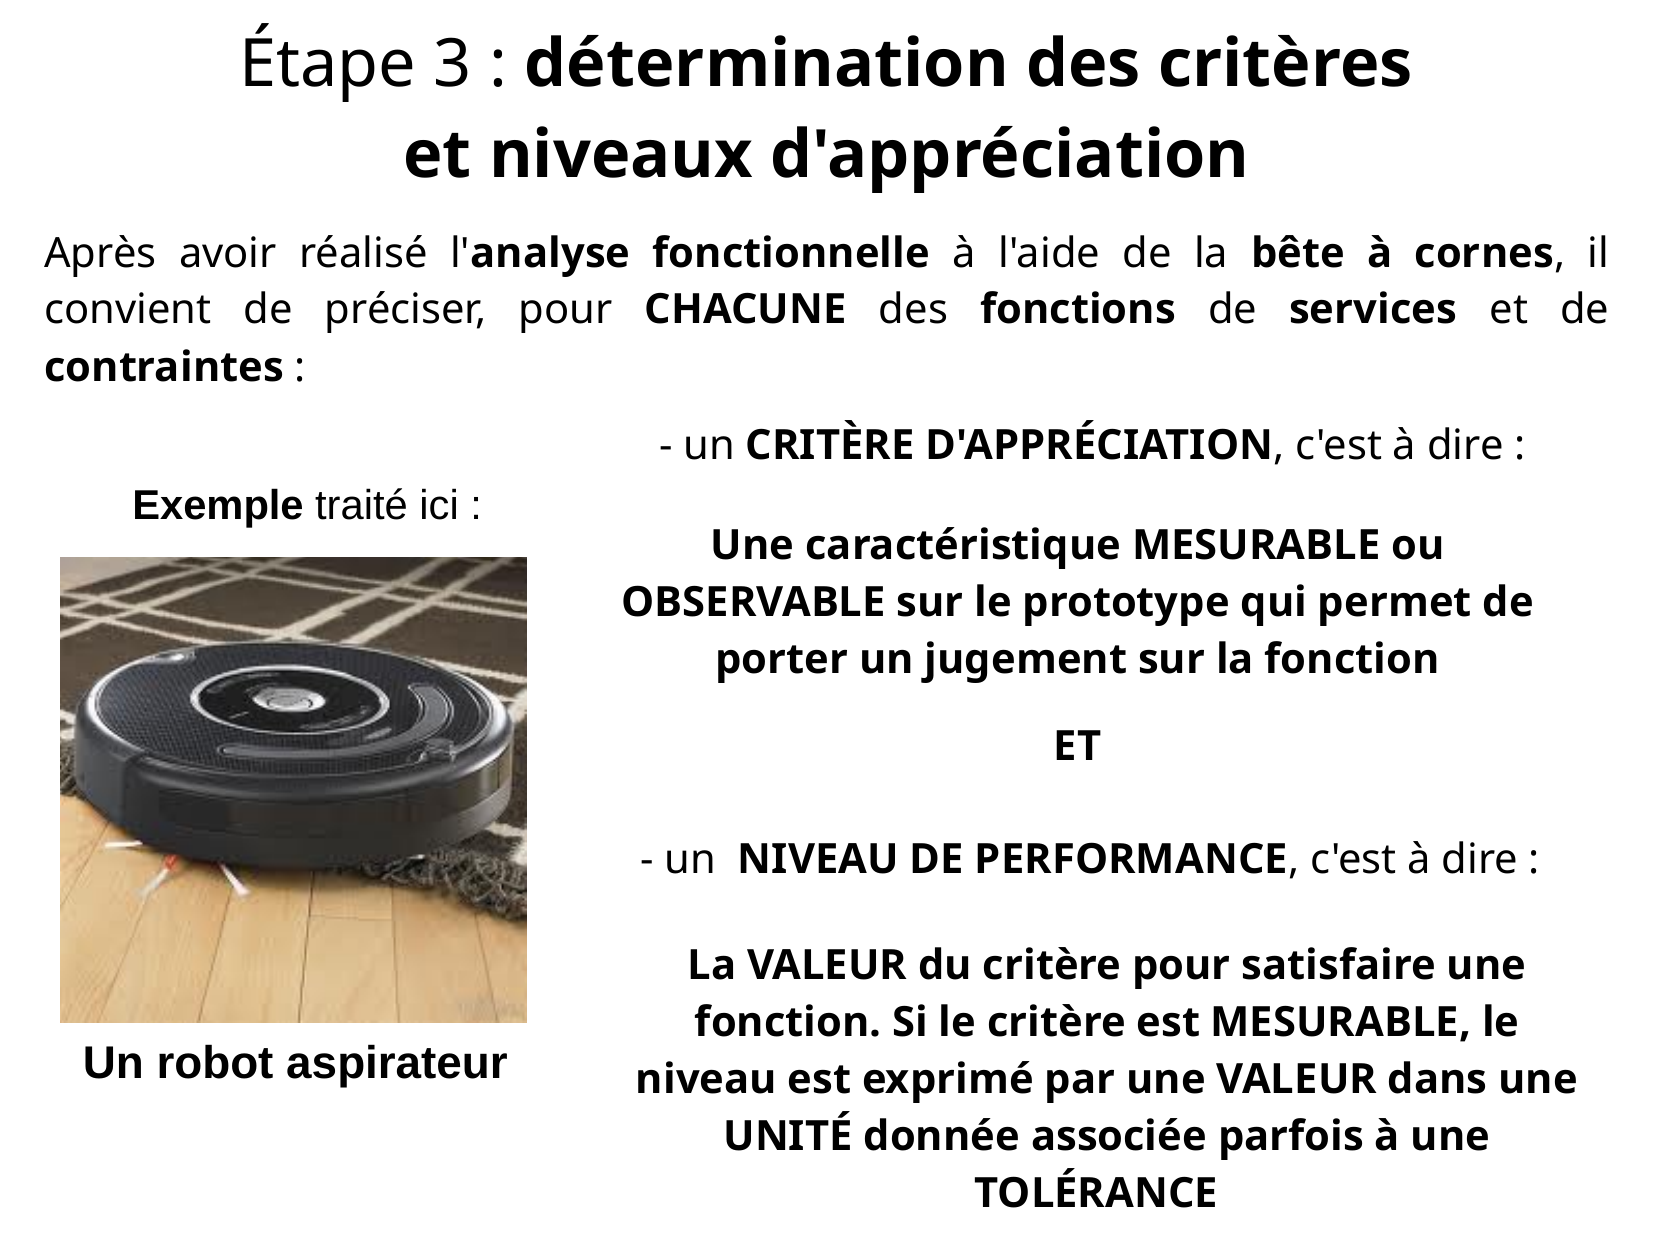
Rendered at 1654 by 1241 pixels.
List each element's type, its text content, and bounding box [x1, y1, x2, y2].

text_box Une caractéristique MESURABLE ou OBSERVABLE sur le prototype qui permet de porter un jugement sur la fonction [561, 507, 1595, 674]
text_box Un robot aspirateur [60, 1029, 530, 1100]
text_box Exemple traité ici : [53, 474, 562, 558]
text_box Étape 3 : détermination des critères et niveaux d'appréciation [206, 7, 1447, 184]
picture [60, 558, 527, 1023]
text_box ET [561, 708, 1595, 774]
text_box Après avoir réalisé l'analyse fonctionnelle à l'aide de la bête à cornes, il convient de préciser, pour CHACUNE des fonctions de services et de contraintes : [29, 214, 1625, 381]
text_box - un CRITÈRE D'APPRÉCIATION, c'est à dire : [590, 407, 1595, 473]
text_box La VALEUR du critère pour satisfaire une fonction. Si le critère est MESURABLE, le niveau est exprimé par une VALEUR dans une UNITÉ donnée associée parfois à une TOLÉRANCE [620, 927, 1595, 1194]
text_box - un NIVEAU DE PERFORMANCE, c'est à dire : [625, 820, 1589, 887]
